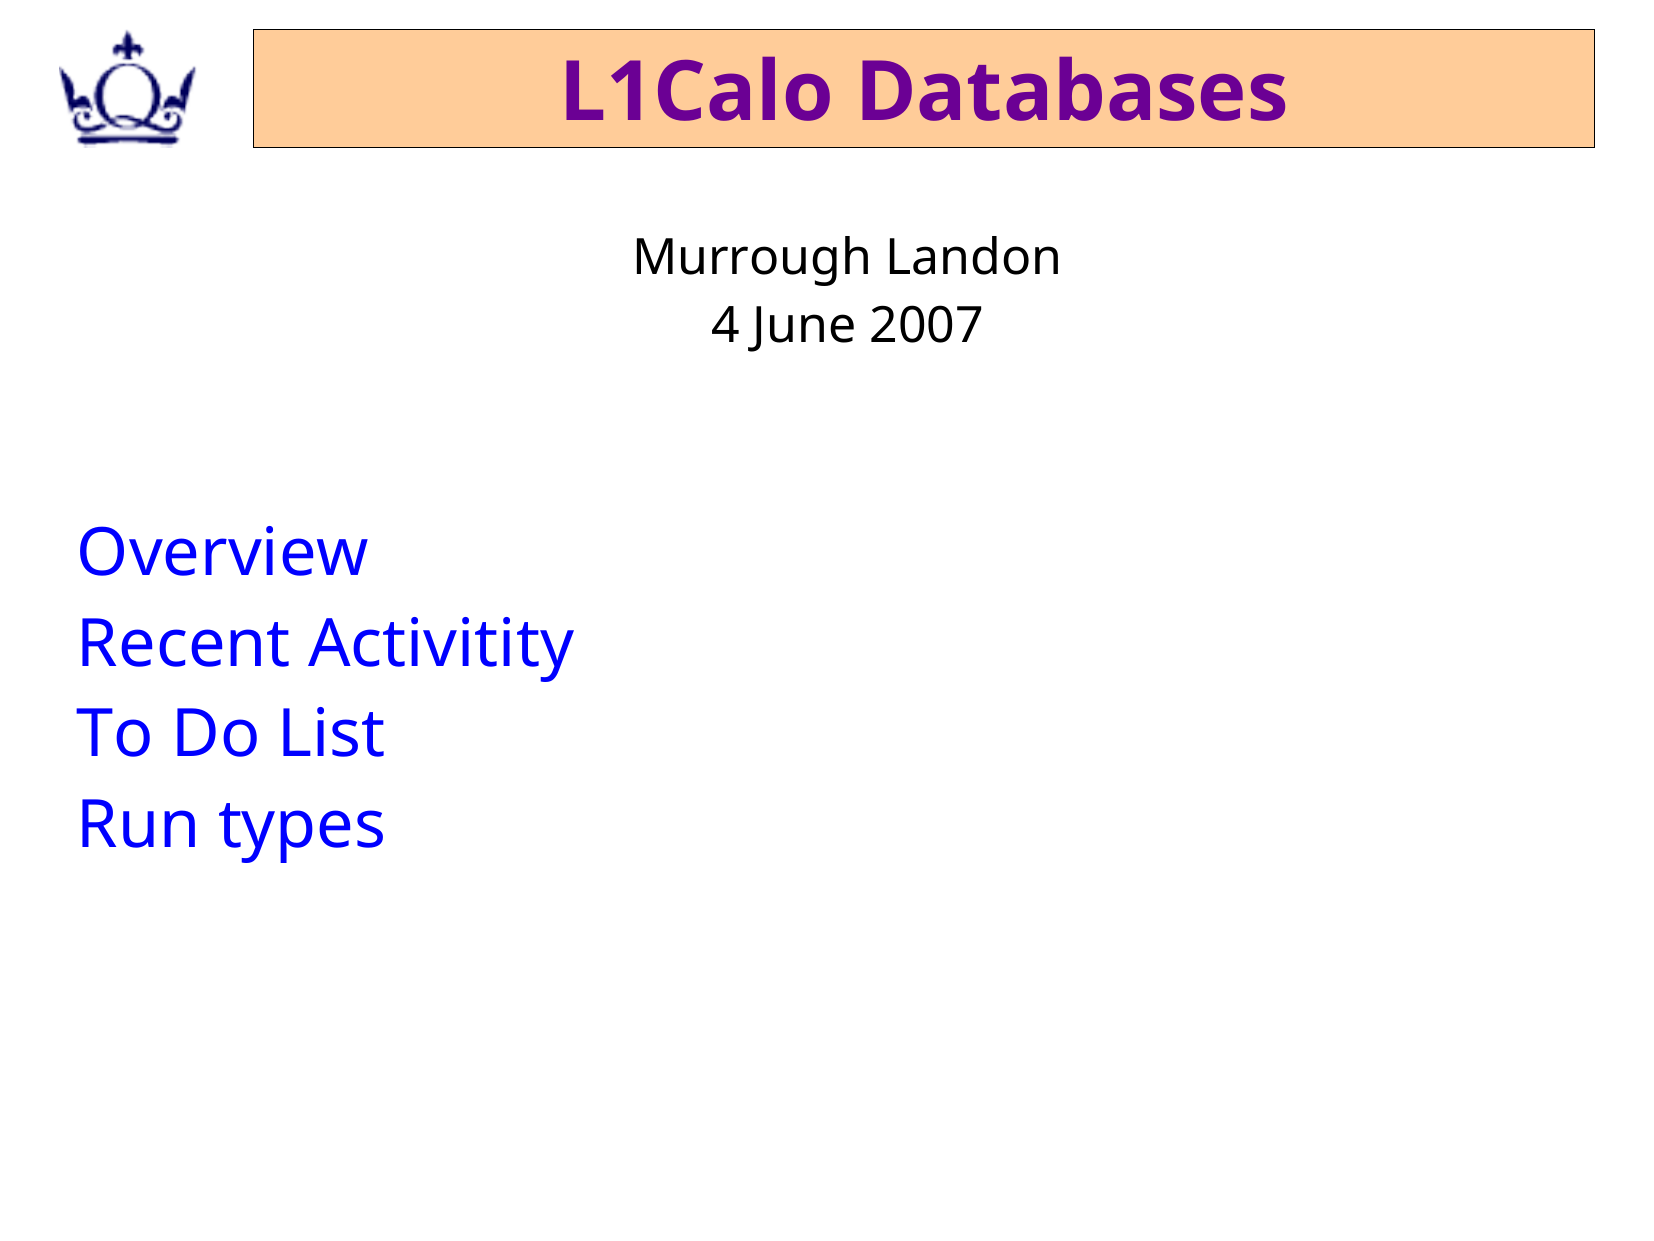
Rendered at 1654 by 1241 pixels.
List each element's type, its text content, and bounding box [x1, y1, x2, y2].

title L1Calo Databases [253, 29, 1595, 148]
text_box Murrough Landon 4 June 2007 [476, 220, 1219, 361]
picture [59, 29, 200, 148]
list Overview Recent Activitity To Do List Run types [59, 503, 1595, 1127]
